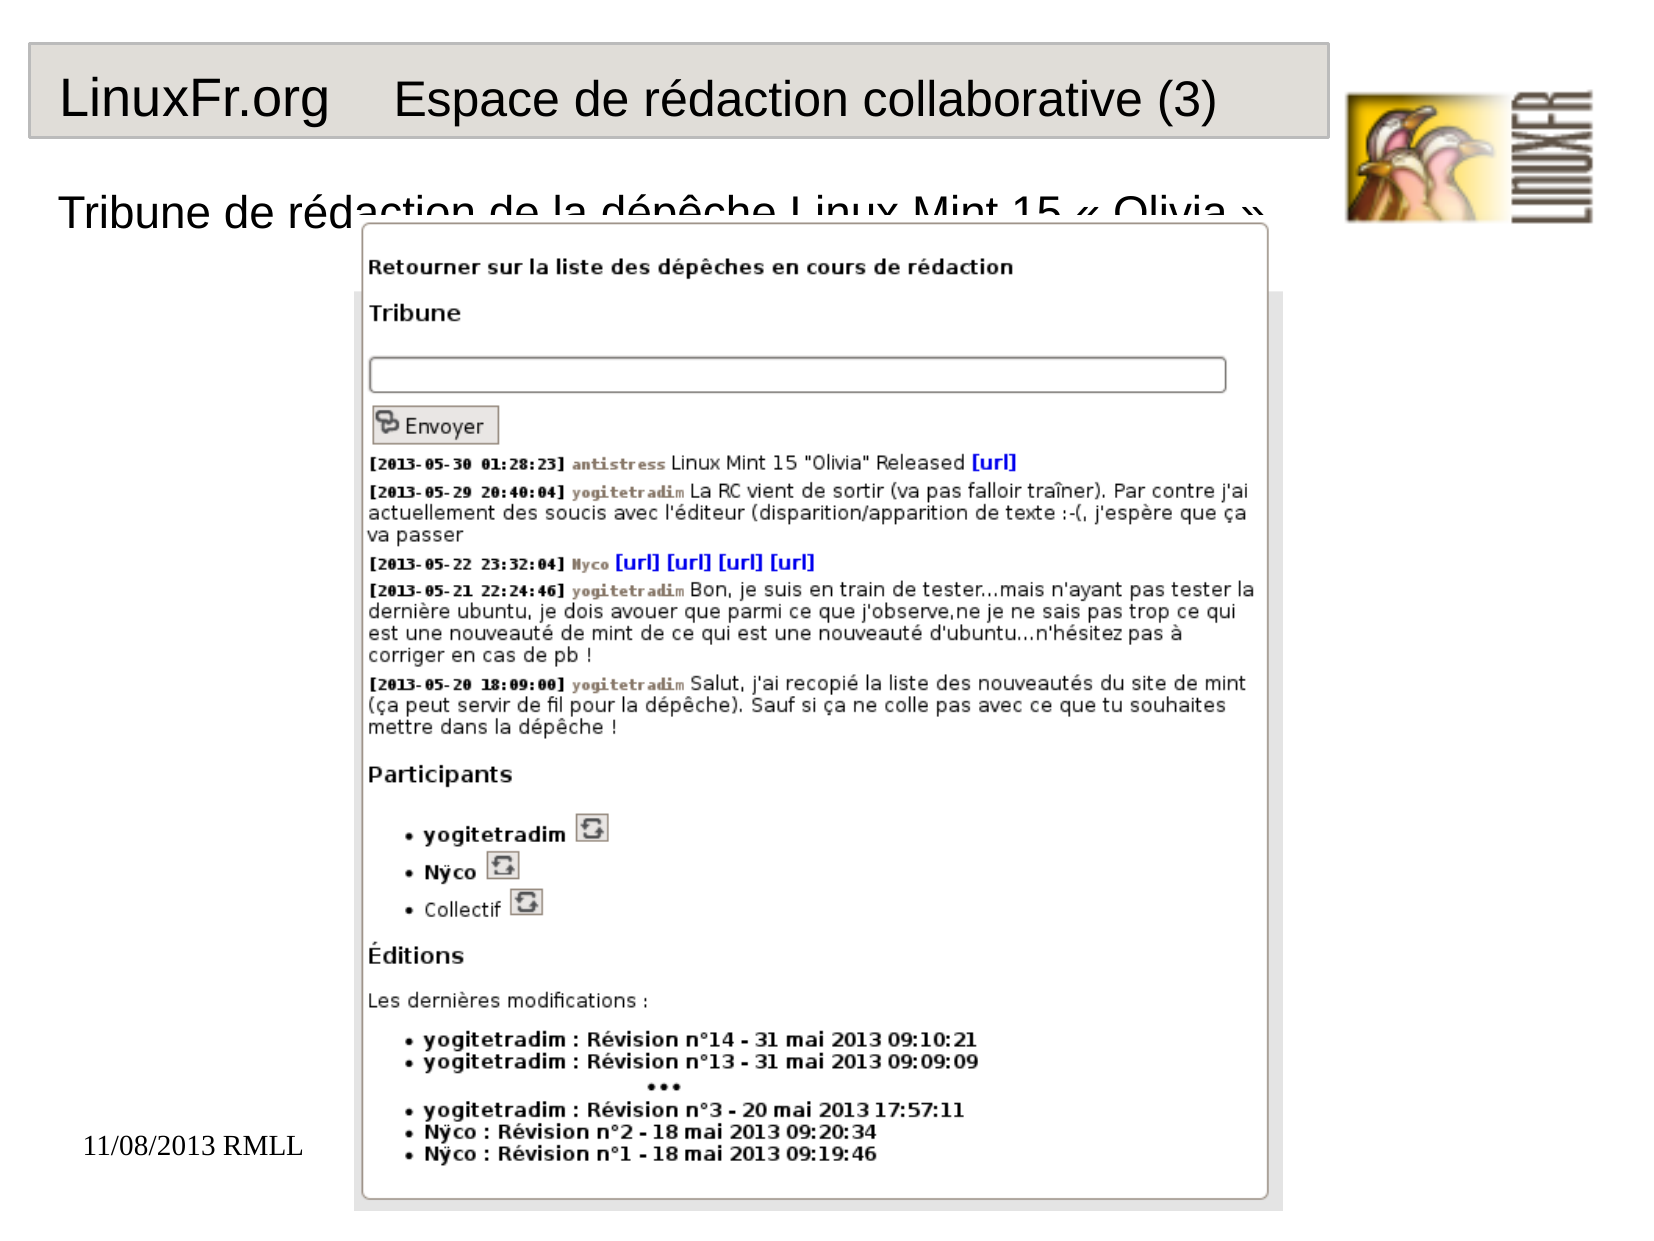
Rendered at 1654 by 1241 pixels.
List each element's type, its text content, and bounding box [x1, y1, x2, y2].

picture [354, 215, 1283, 1211]
title LinuxFr.org Espace de rédaction collaborative (3) [29, 43, 1329, 138]
text_box Tribune de rédaction de la dépêche Linux Mint 15 « Olivia » [5, 161, 1329, 219]
picture [1341, 88, 1601, 229]
